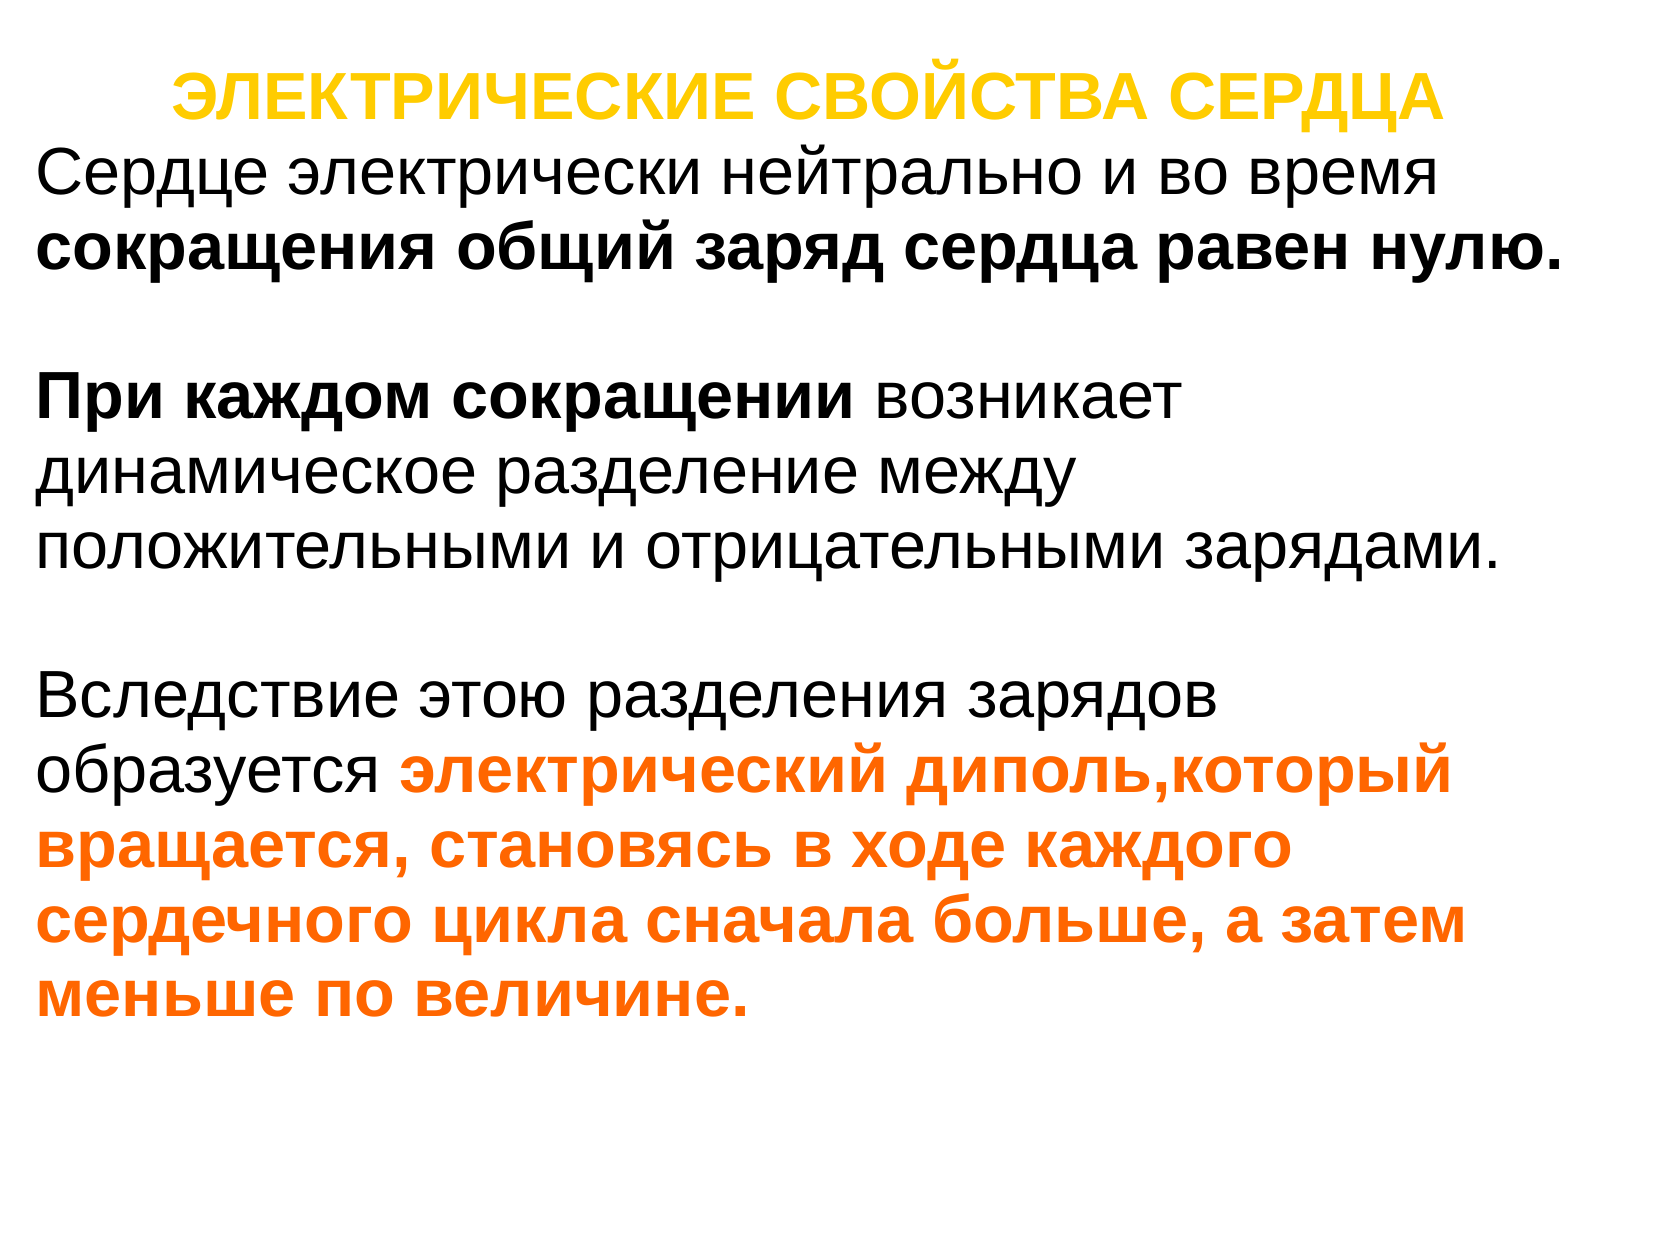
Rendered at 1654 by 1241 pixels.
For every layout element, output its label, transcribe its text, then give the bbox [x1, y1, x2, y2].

subtitle ЭЛЕКТРИЧЕСКИЕ СВОЙСТВА СЕРДЦА Сердце электрически нейтрально и во время сокращения общий заряд сердца равен нулю. При каждом сокращении возникает динамическое разделение между положительными и отрицательными зарядами. Вследствие этою разделения зарядов образуется электрический диполь,который вращается, становясь в ходе каждого сердечного цикла сначала больше, а затем меньше по величине. [35, 59, 1583, 1106]
